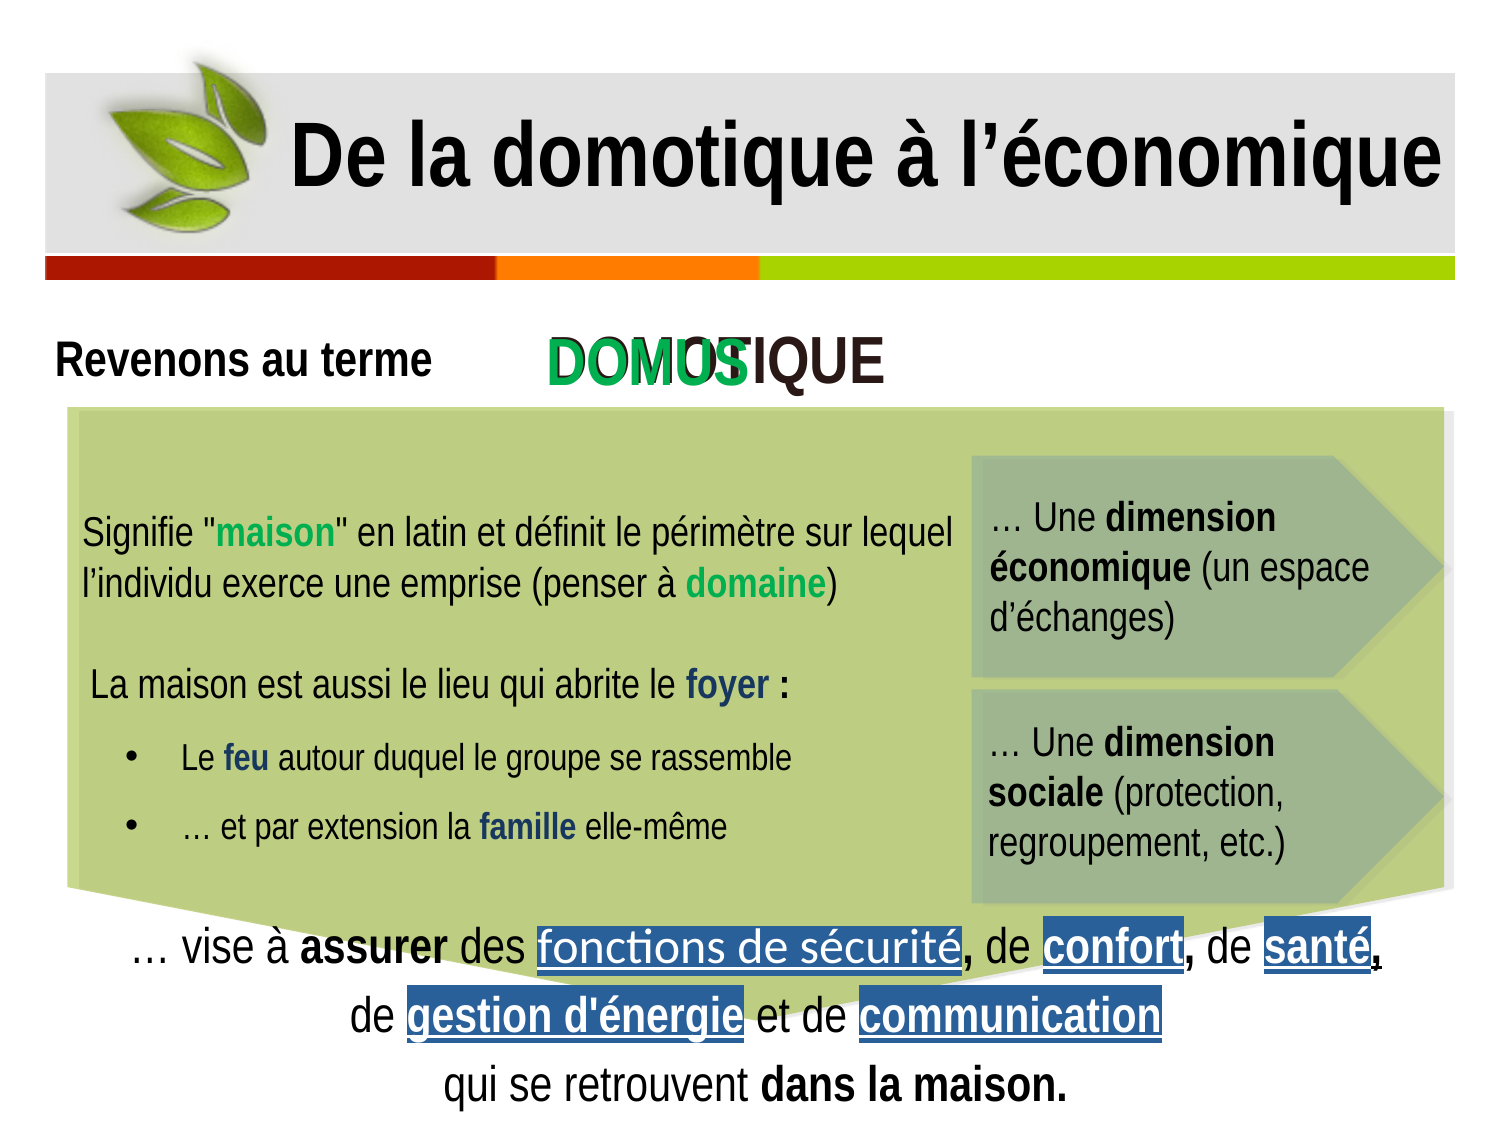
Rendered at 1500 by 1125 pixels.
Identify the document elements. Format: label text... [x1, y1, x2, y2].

text_box Revenons au terme [40, 319, 448, 395]
text_box Le feu autour duquel le groupe se rassemble [110, 724, 890, 786]
text_box De la domotique à l’économique [276, 108, 1463, 230]
text_box … Une dimension sociale (protection, regroupement, etc.) [973, 707, 1386, 873]
text_box DOMUS [531, 311, 766, 407]
text_box La maison est aussi le lieu qui abrite le foyer : [75, 648, 857, 715]
text_box DOMOTIQUE [534, 308, 902, 405]
picture [45, 35, 1455, 280]
text_box Signifie "maison" en latin et définit le périmètre sur lequel l’individu exerce une emprise (penser à domaine) [67, 497, 972, 614]
text_box … et par extension la famille elle-même [110, 794, 890, 856]
text_box … vise à assurer des fonctions de sécurité, de confort, de santé, de gestion d'énergie et de communication qui se retrouvent dans la maison. [67, 896, 1445, 1120]
text_box [67, 407, 1445, 896]
text_box … Une dimension économique (un espace d’échanges) [974, 482, 1387, 648]
